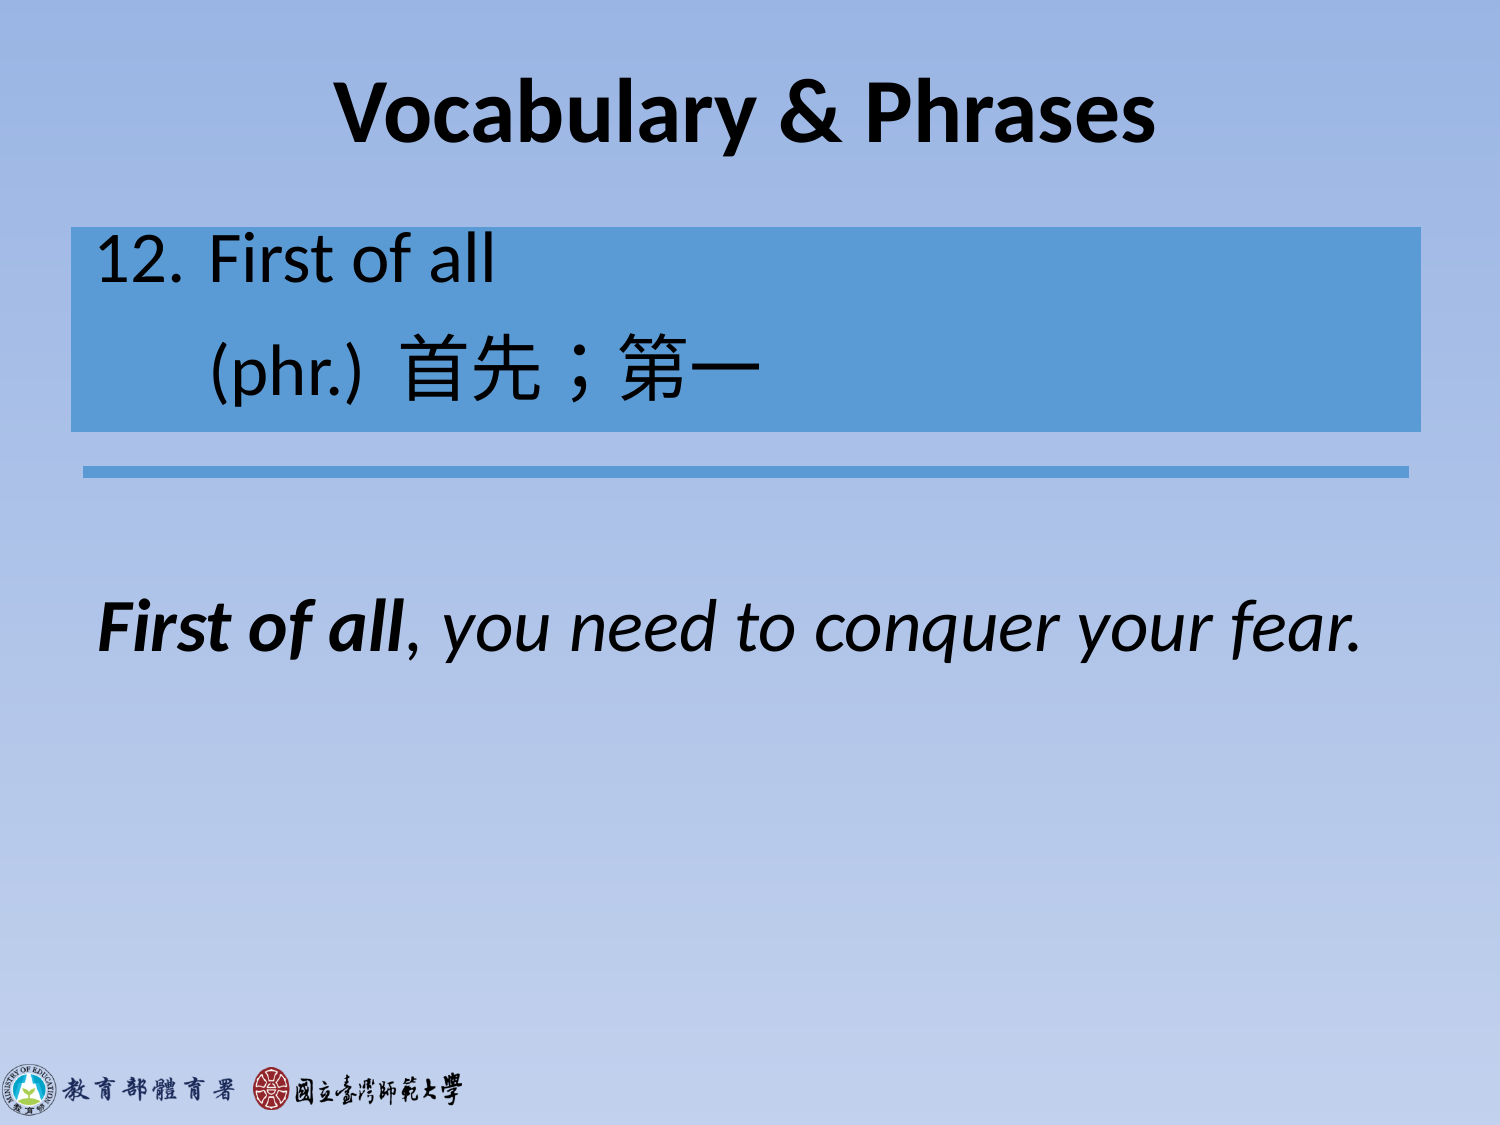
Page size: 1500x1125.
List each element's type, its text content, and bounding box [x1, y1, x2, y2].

table_header 12. [71, 227, 209, 311]
title Vocabulary & Phrases [70, 11, 1421, 200]
table_cell (phr.) 首先；第一 [209, 311, 1421, 432]
text_box First of all, you need to conquer your fear. [82, 568, 1433, 675]
text_box [83, 466, 1409, 478]
table_header First of all [209, 227, 1421, 311]
table_cell [71, 311, 209, 432]
